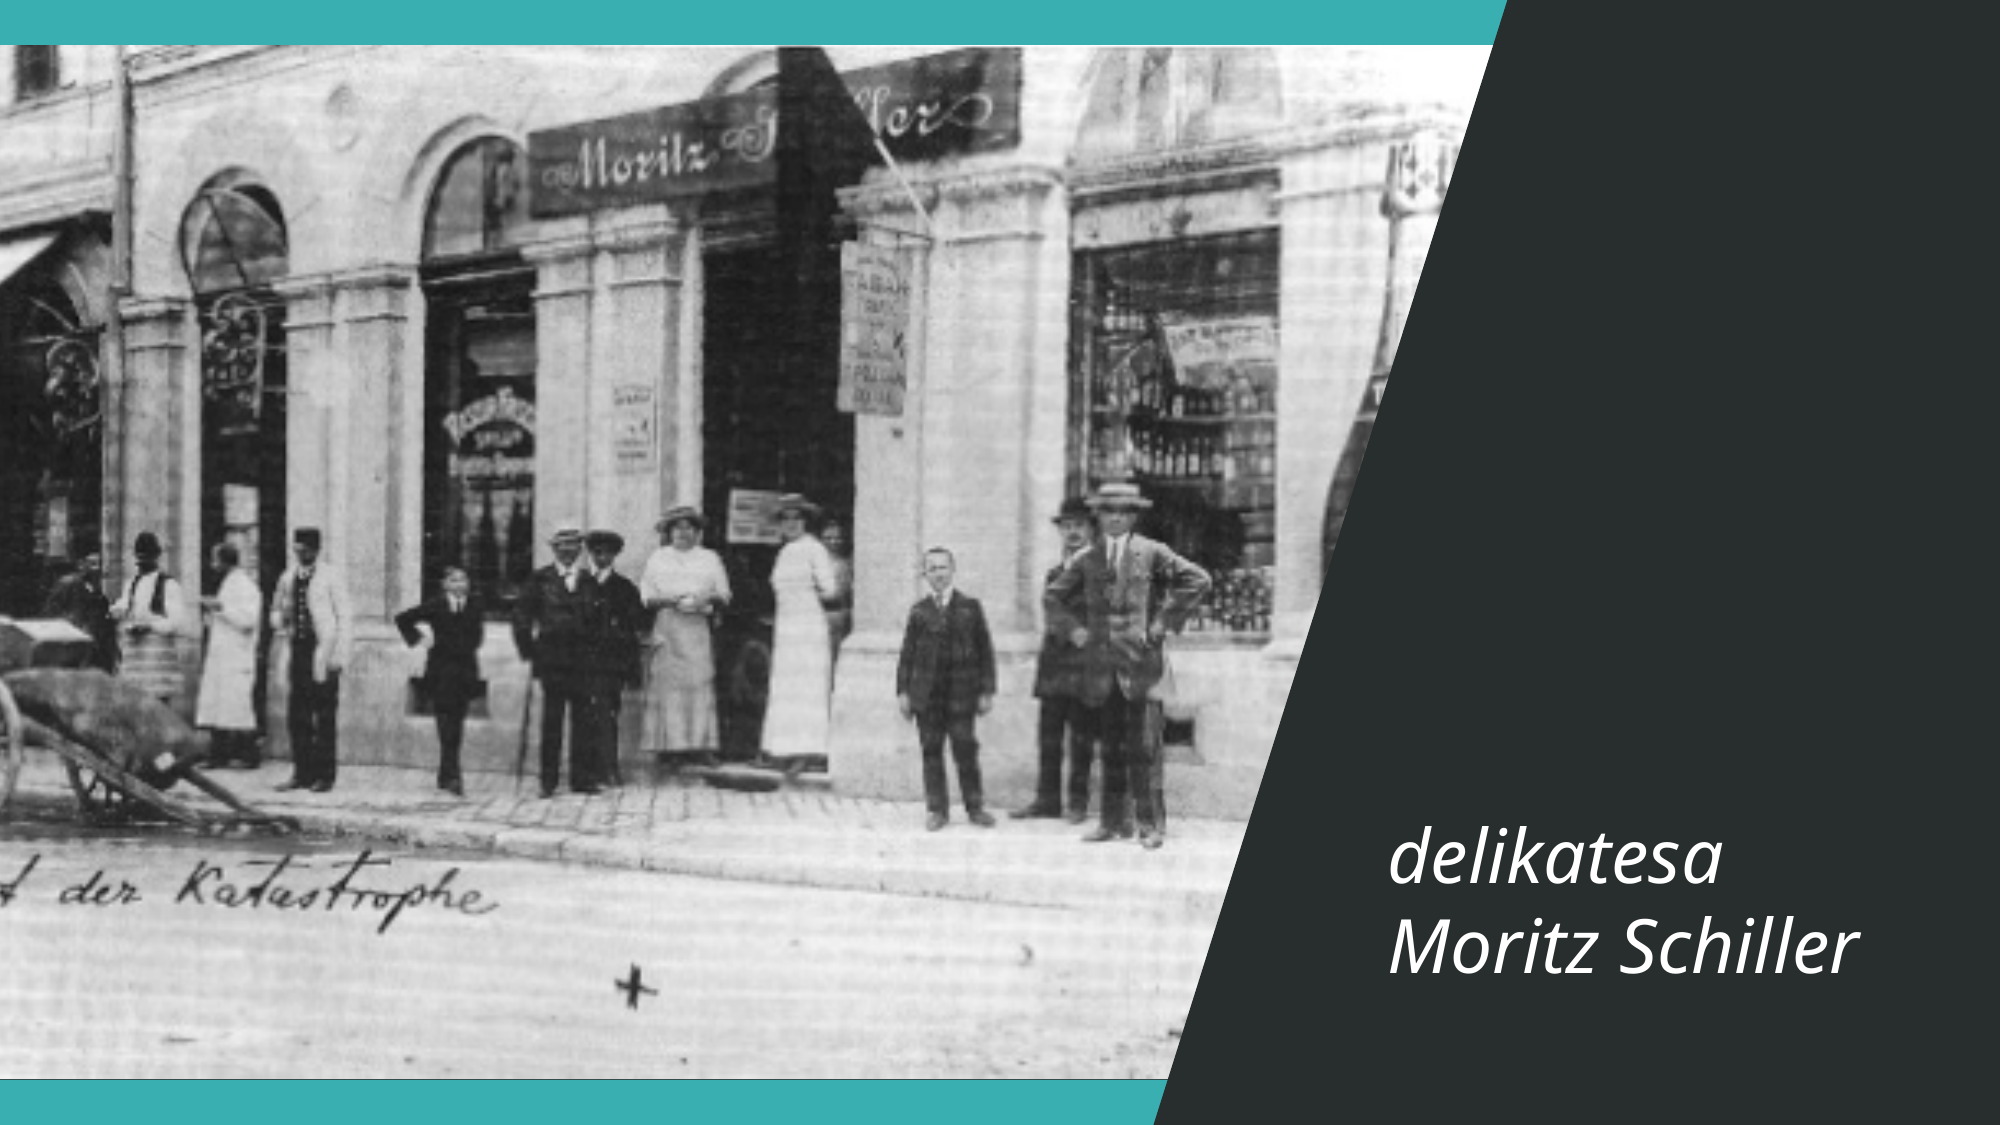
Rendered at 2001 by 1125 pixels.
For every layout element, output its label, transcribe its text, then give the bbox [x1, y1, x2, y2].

text_box [1153, 0, 2000, 1125]
picture [0, 45, 1492, 1079]
text_box delikatesa Moritz Schiller [1372, 801, 1890, 997]
